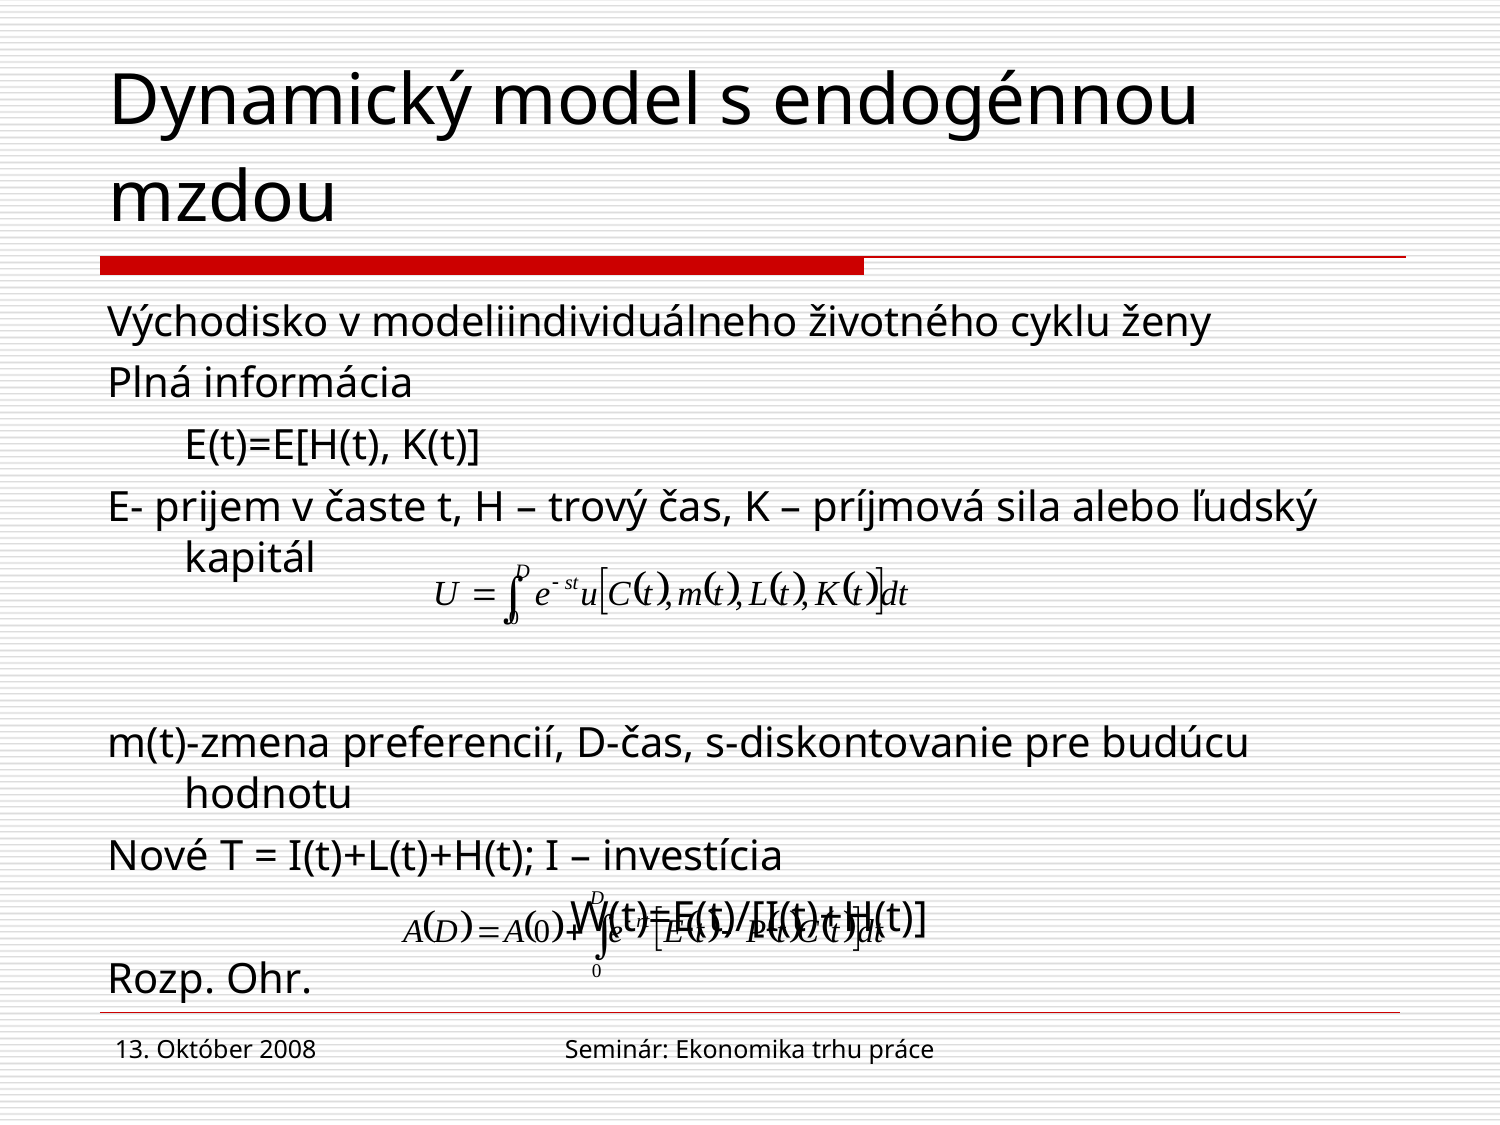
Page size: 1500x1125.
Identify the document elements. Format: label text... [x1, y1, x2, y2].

list Východisko v modeliindividuálneho životného cyklu ženy Plná informácia E(t)=E[H(t), K(t)] E- prijem v časte t, H – trový čas, K – príjmová sila alebo ľudský kapitál m(t)-zmena preferencií, D-čas, s-diskontovanie pre budúcu hodnotu Nové T = I(t)+L(t)+H(t); I – investícia W(t)=E(t)/[I(t)+H(t)] Rozp. Ohr. [92, 287, 1406, 988]
picture [0, 0, 1500, 1125]
text_box [430, 555, 916, 632]
title Dynamický model s endogénnou mzdou [94, 49, 1407, 250]
text_box [395, 881, 892, 987]
